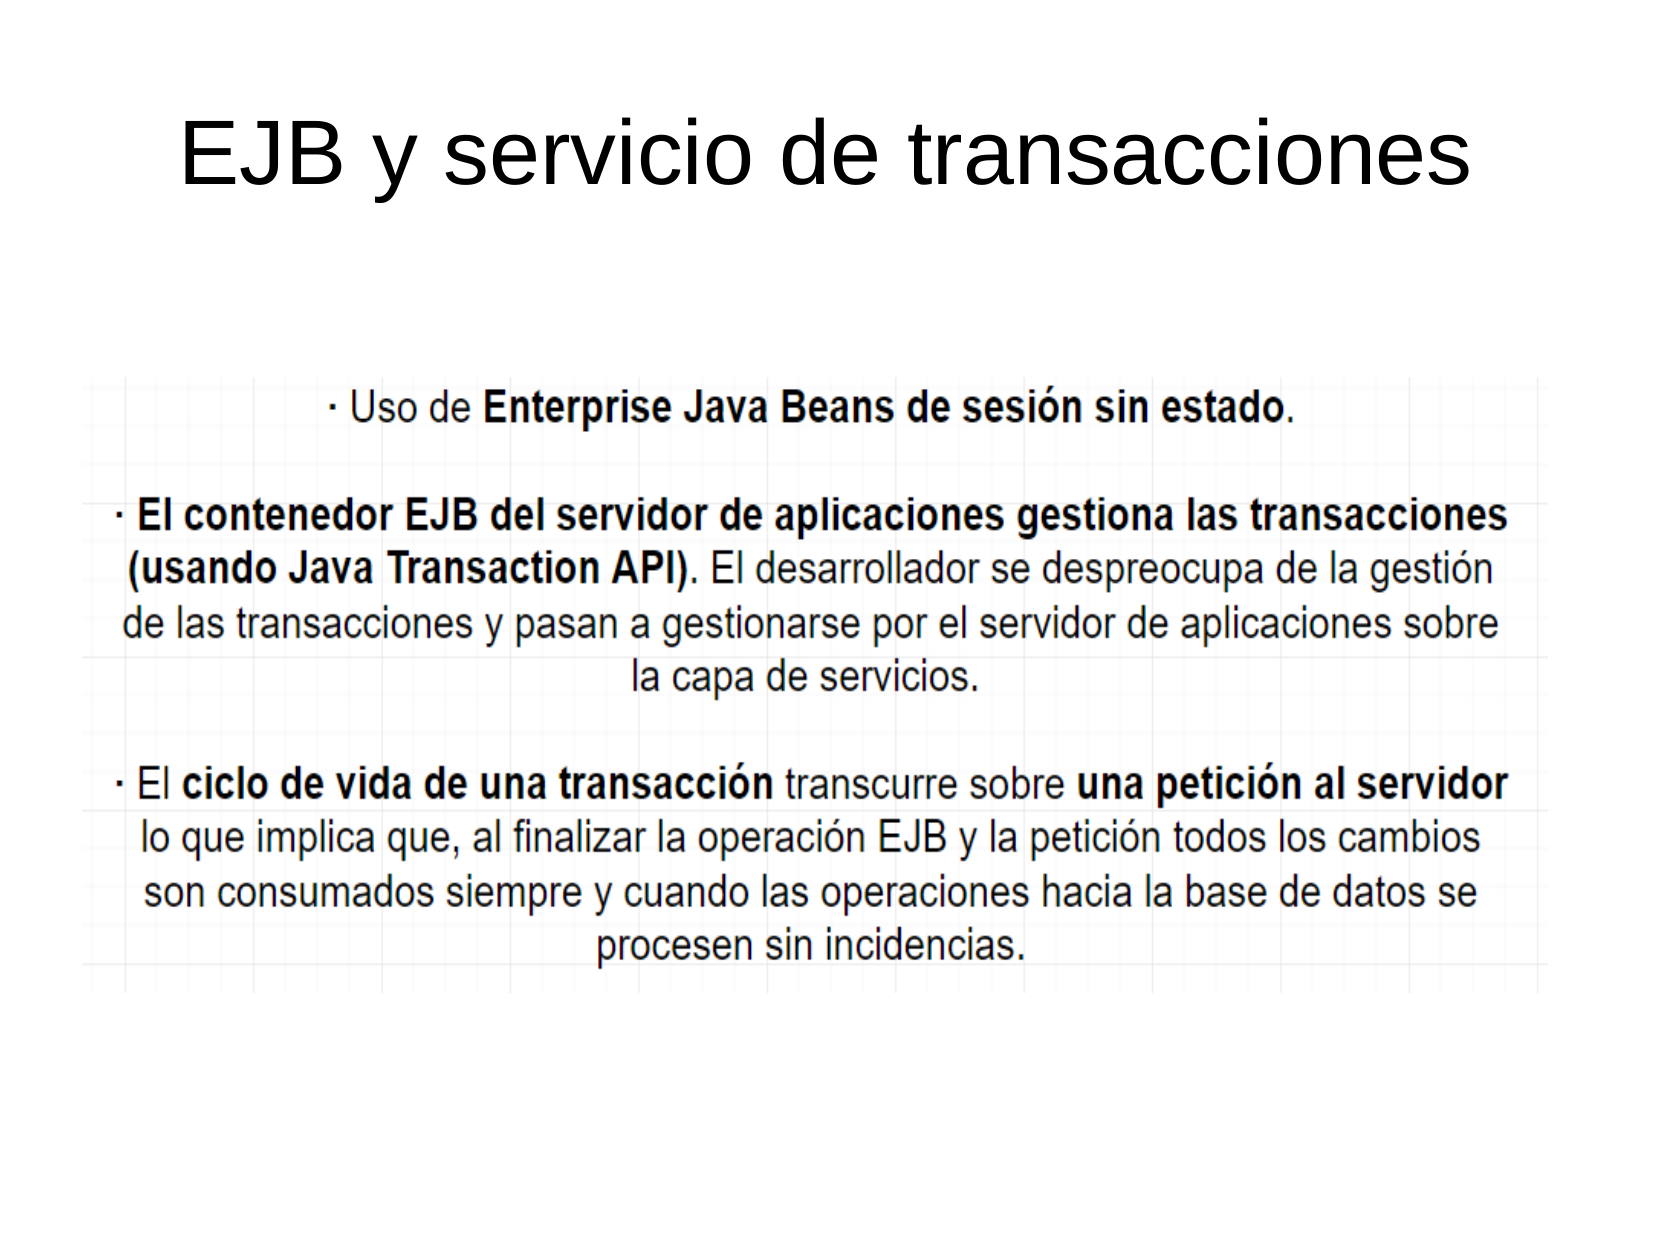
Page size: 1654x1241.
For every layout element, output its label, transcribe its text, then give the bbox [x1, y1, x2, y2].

title EJB y servicio de transacciones [82, 49, 1571, 257]
picture [82, 377, 1548, 993]
